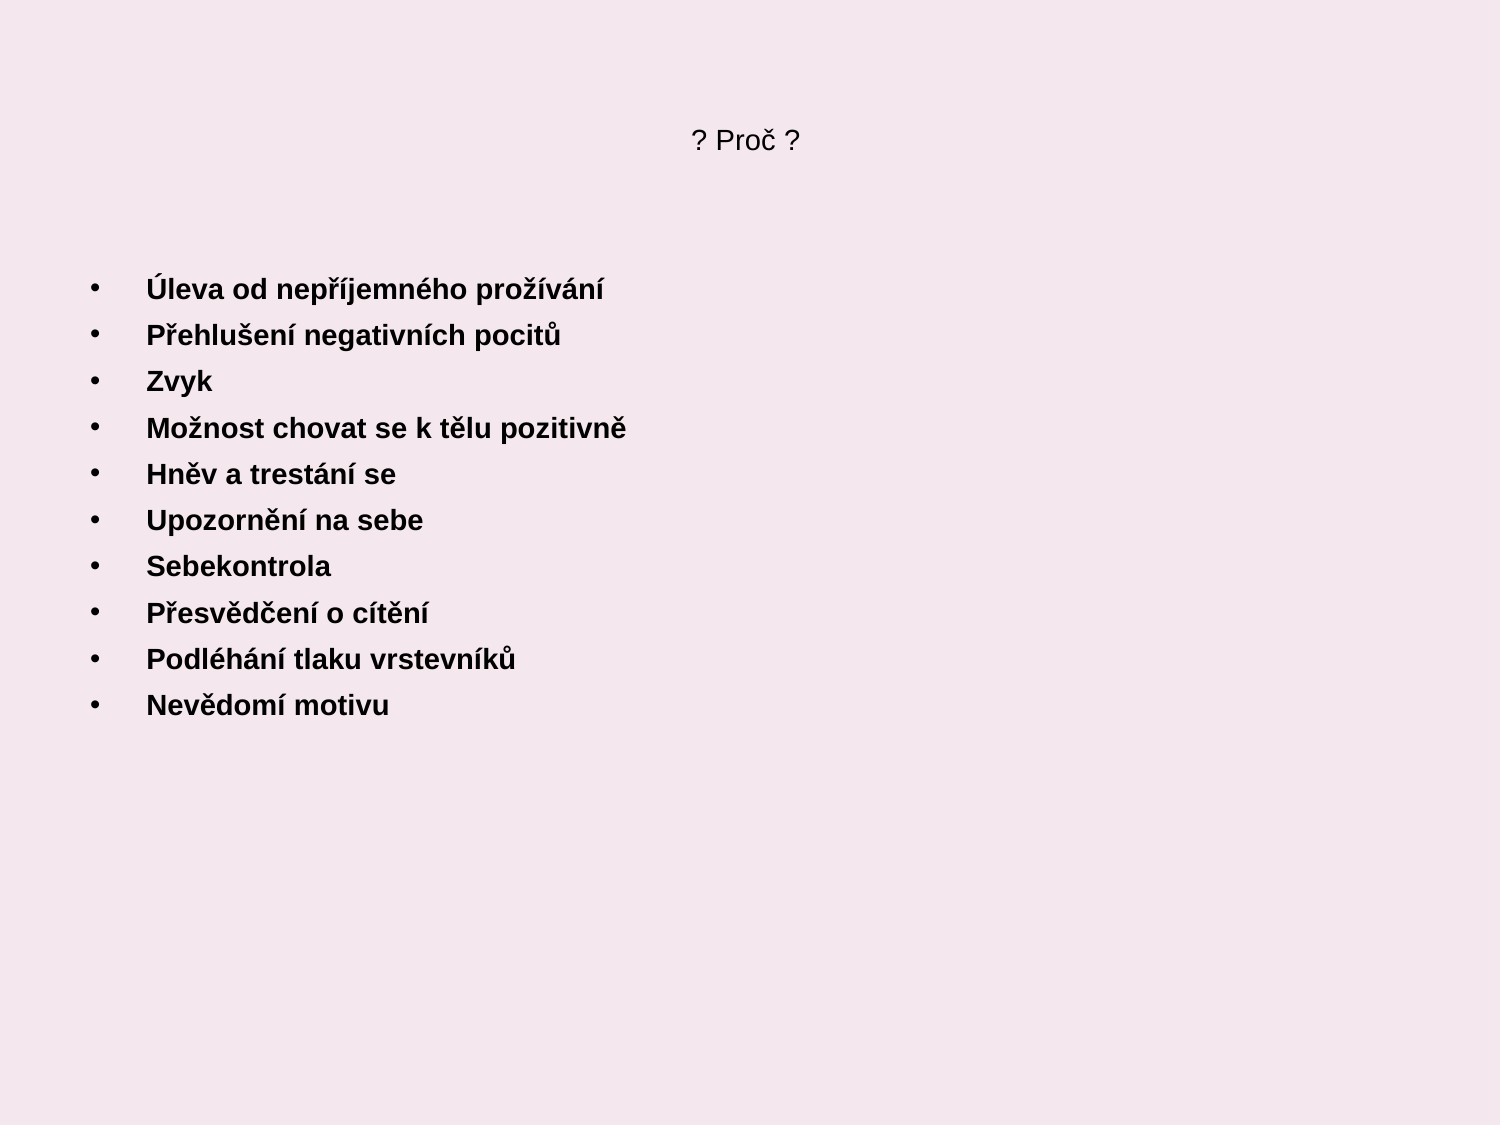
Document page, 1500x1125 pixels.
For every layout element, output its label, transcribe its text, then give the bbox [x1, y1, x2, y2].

title ? Proč ? [75, 45, 1425, 233]
list Úleva od nepříjemného prožívání Přehlušení negativních pocitů Zvyk Možnost chovat se k tělu pozitivně Hněv a trestání se Upozornění na sebe Sebekontrola Přesvědčení o cítění Podléhání tlaku vrstevníků Nevědomí motivu [75, 262, 1425, 1005]
